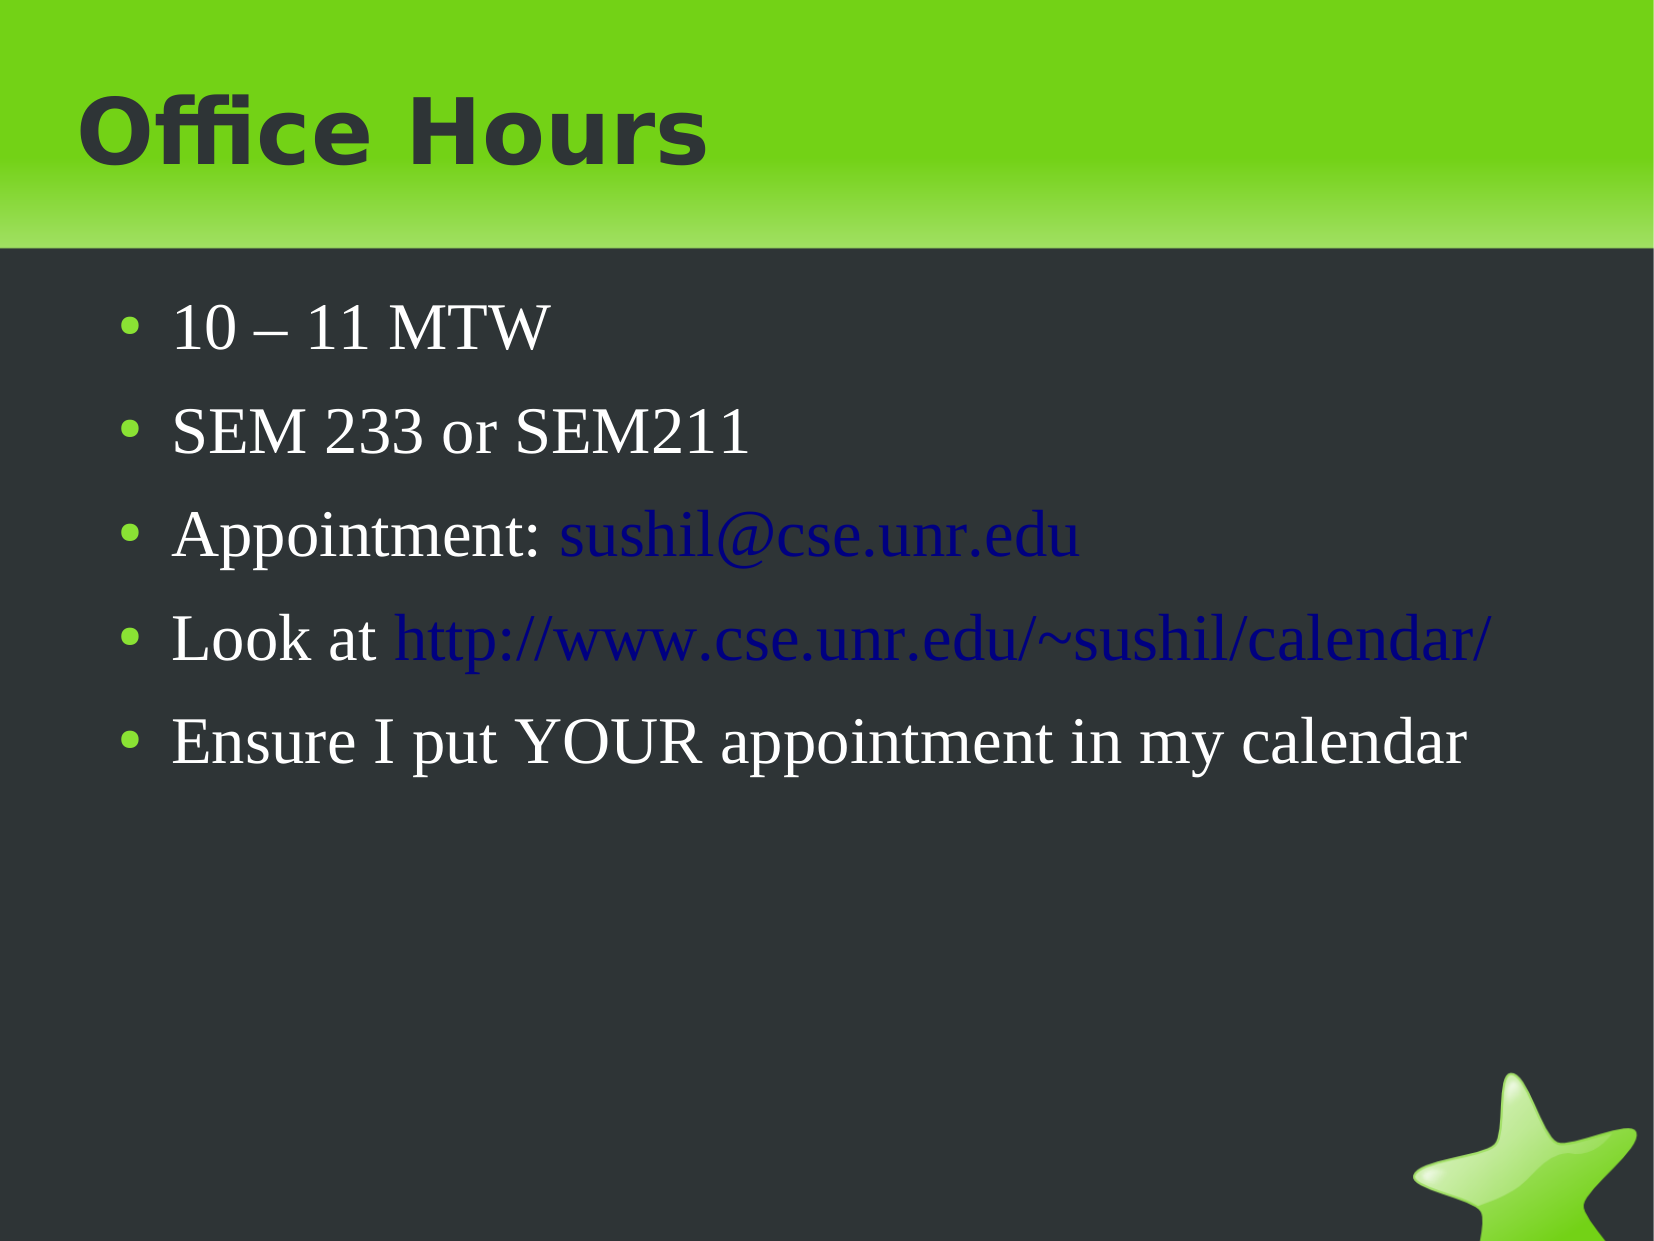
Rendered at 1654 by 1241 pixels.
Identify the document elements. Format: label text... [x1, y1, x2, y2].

picture [0, 0, 1654, 1241]
list 10 – 11 MTW SEM 233 or SEM211 Appointment: sushil@cse.unr.edu Look at http://www.cse.unr.edu/~sushil/calendar/ Ensure I put YOUR appointment in my calendar [82, 290, 1571, 1094]
title Office Hours [76, 36, 1565, 229]
